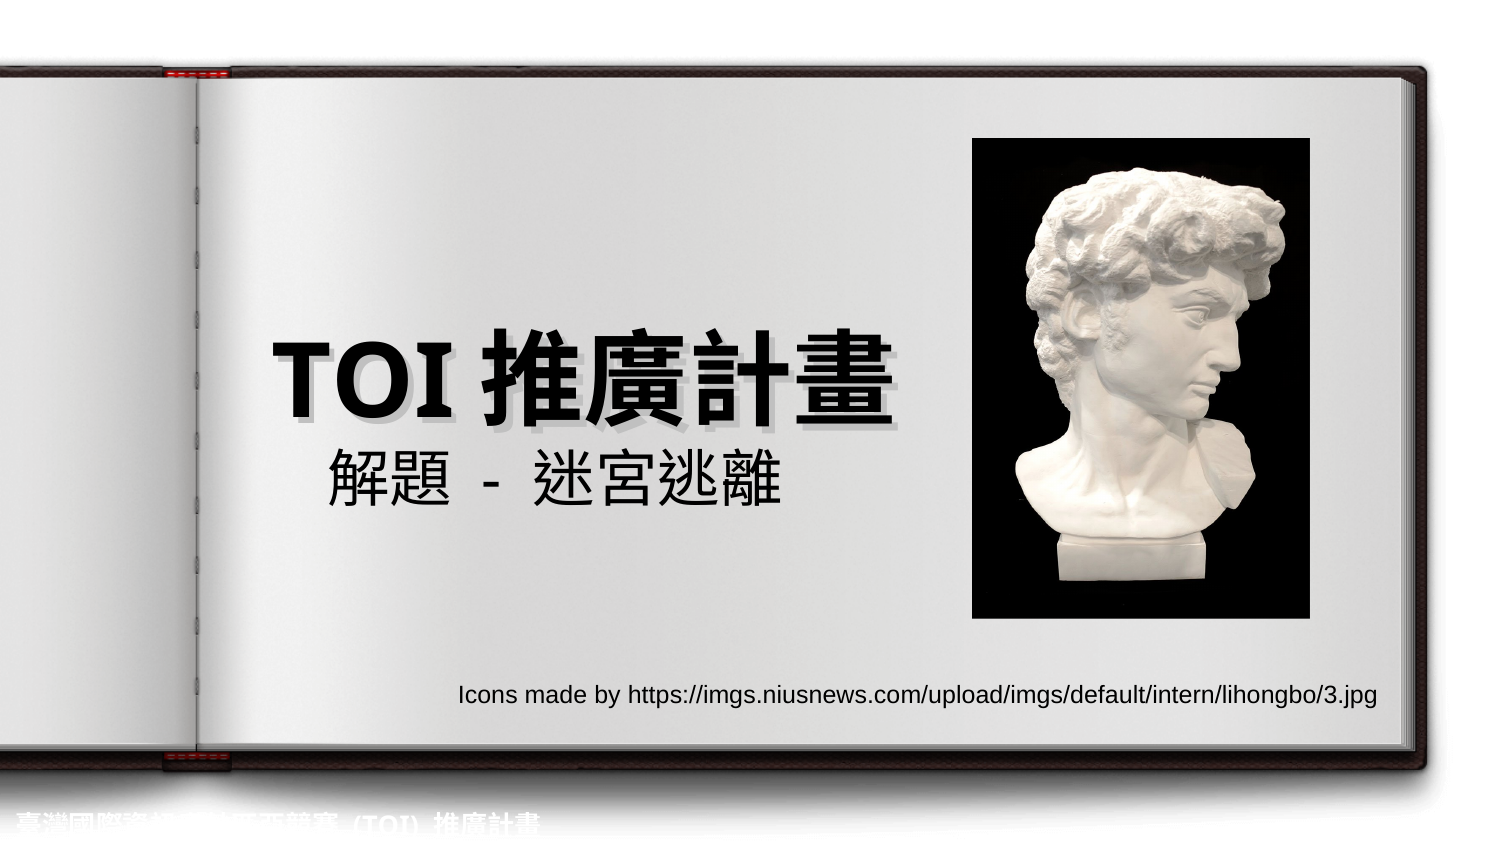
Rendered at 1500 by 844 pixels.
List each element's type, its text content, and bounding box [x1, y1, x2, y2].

text_box Icons made by https://imgs.niusnews.com/upload/imgs/default/intern/lihongbo/3.jpg [442, 673, 1430, 745]
picture [0, 0, 1500, 844]
title TOI推廣計畫 解題 - 迷宮逃離 [255, 262, 929, 565]
